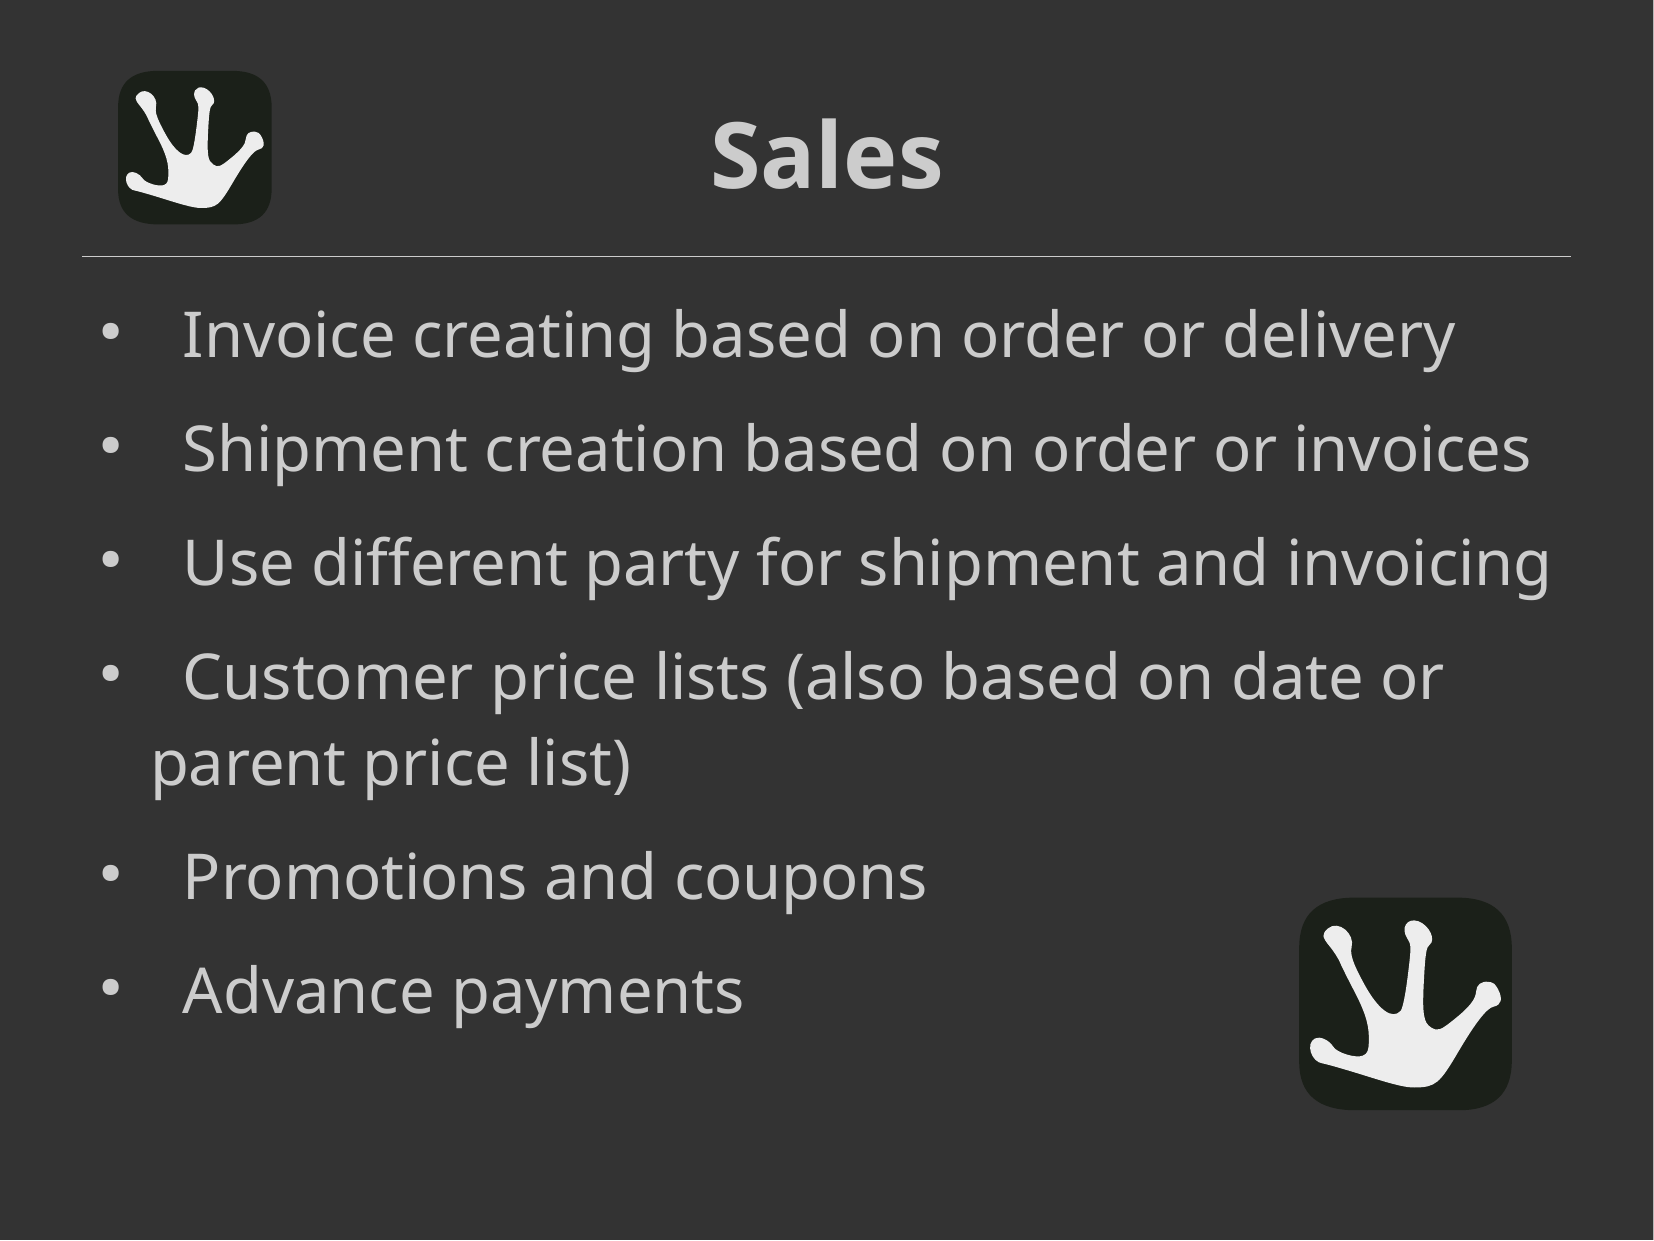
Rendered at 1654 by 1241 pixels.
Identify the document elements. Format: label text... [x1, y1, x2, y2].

title Sales [82, 49, 1571, 257]
picture [1299, 897, 1512, 1111]
list Invoice creating based on order or delivery Shipment creation based on order or invoices Use different party for shipment and invoicing Customer price lists (also based on date or parent price list) Promotions and coupons Advance payments [82, 290, 1571, 1111]
picture [118, 70, 272, 225]
